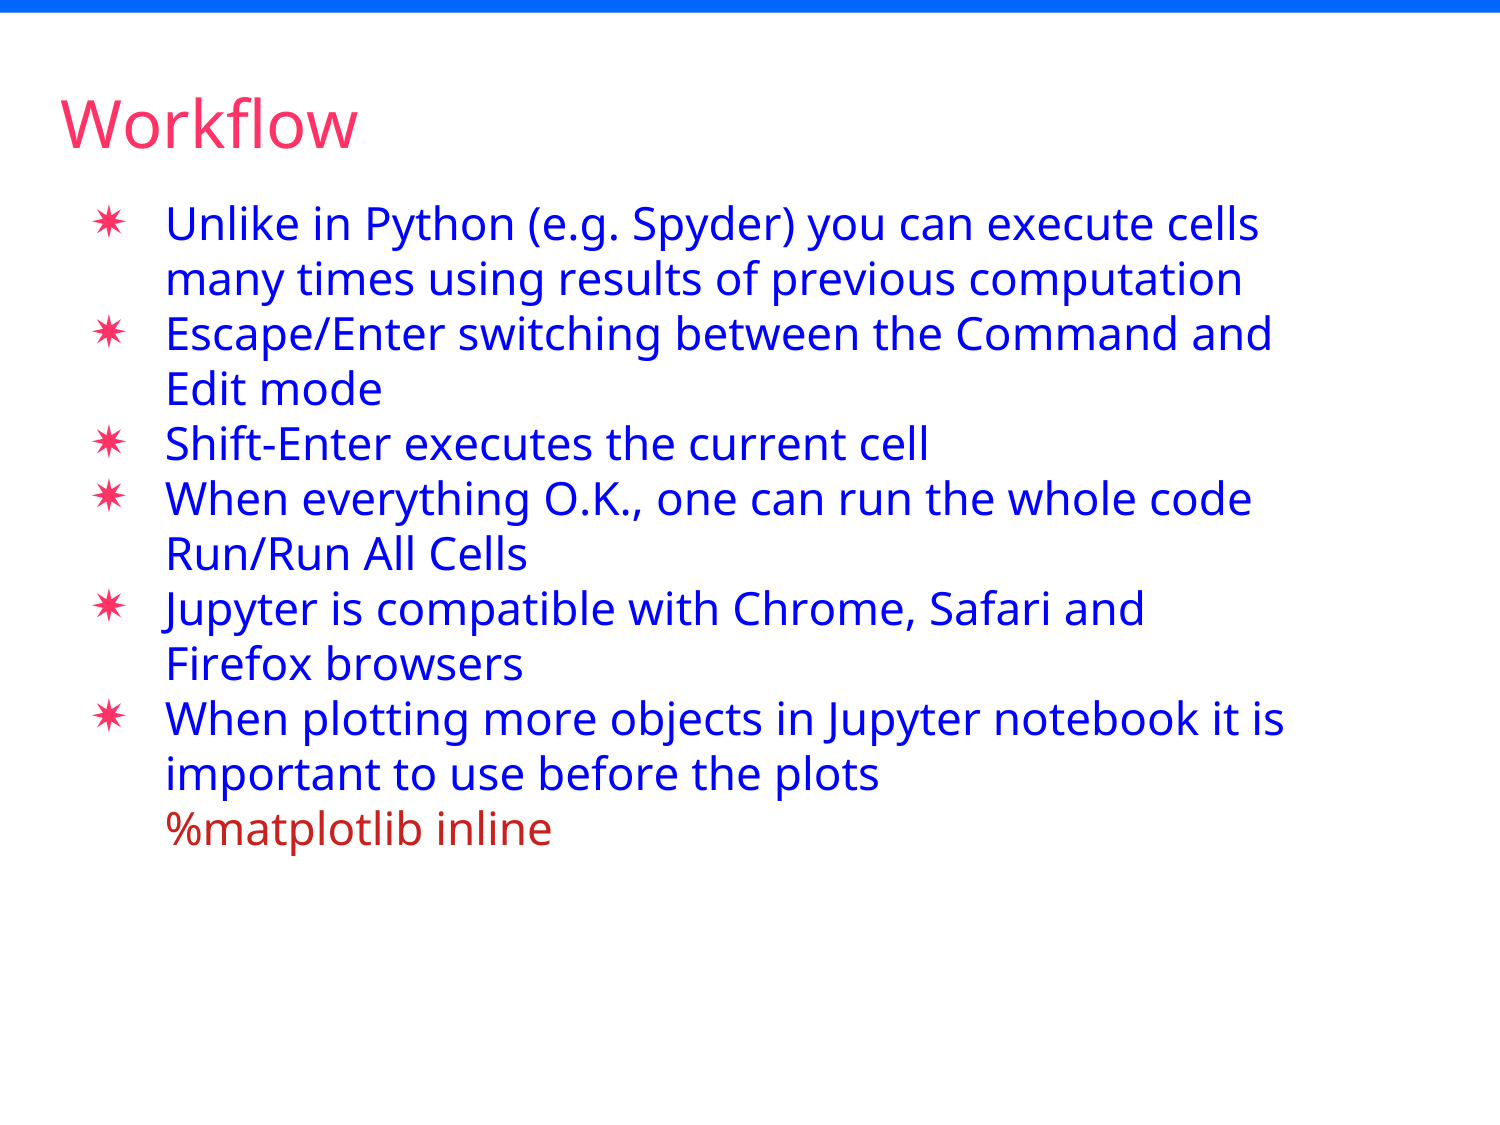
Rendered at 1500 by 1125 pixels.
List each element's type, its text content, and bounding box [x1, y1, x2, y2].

text_box Unlike in Python (e.g. Spyder) you can execute cells many times using results of previous computation Escape/Enter switching between the Command and Edit mode Shift-Enter executes the current cell When everything O.K., one can run the whole code Run/Run All Cells Jupyter is compatible with Chrome, Safari and Firefox browsers When plotting more objects in Jupyter notebook it is important to use before the plots %matplotlib inline [75, 187, 1313, 918]
text_box Workflow [45, 75, 901, 188]
